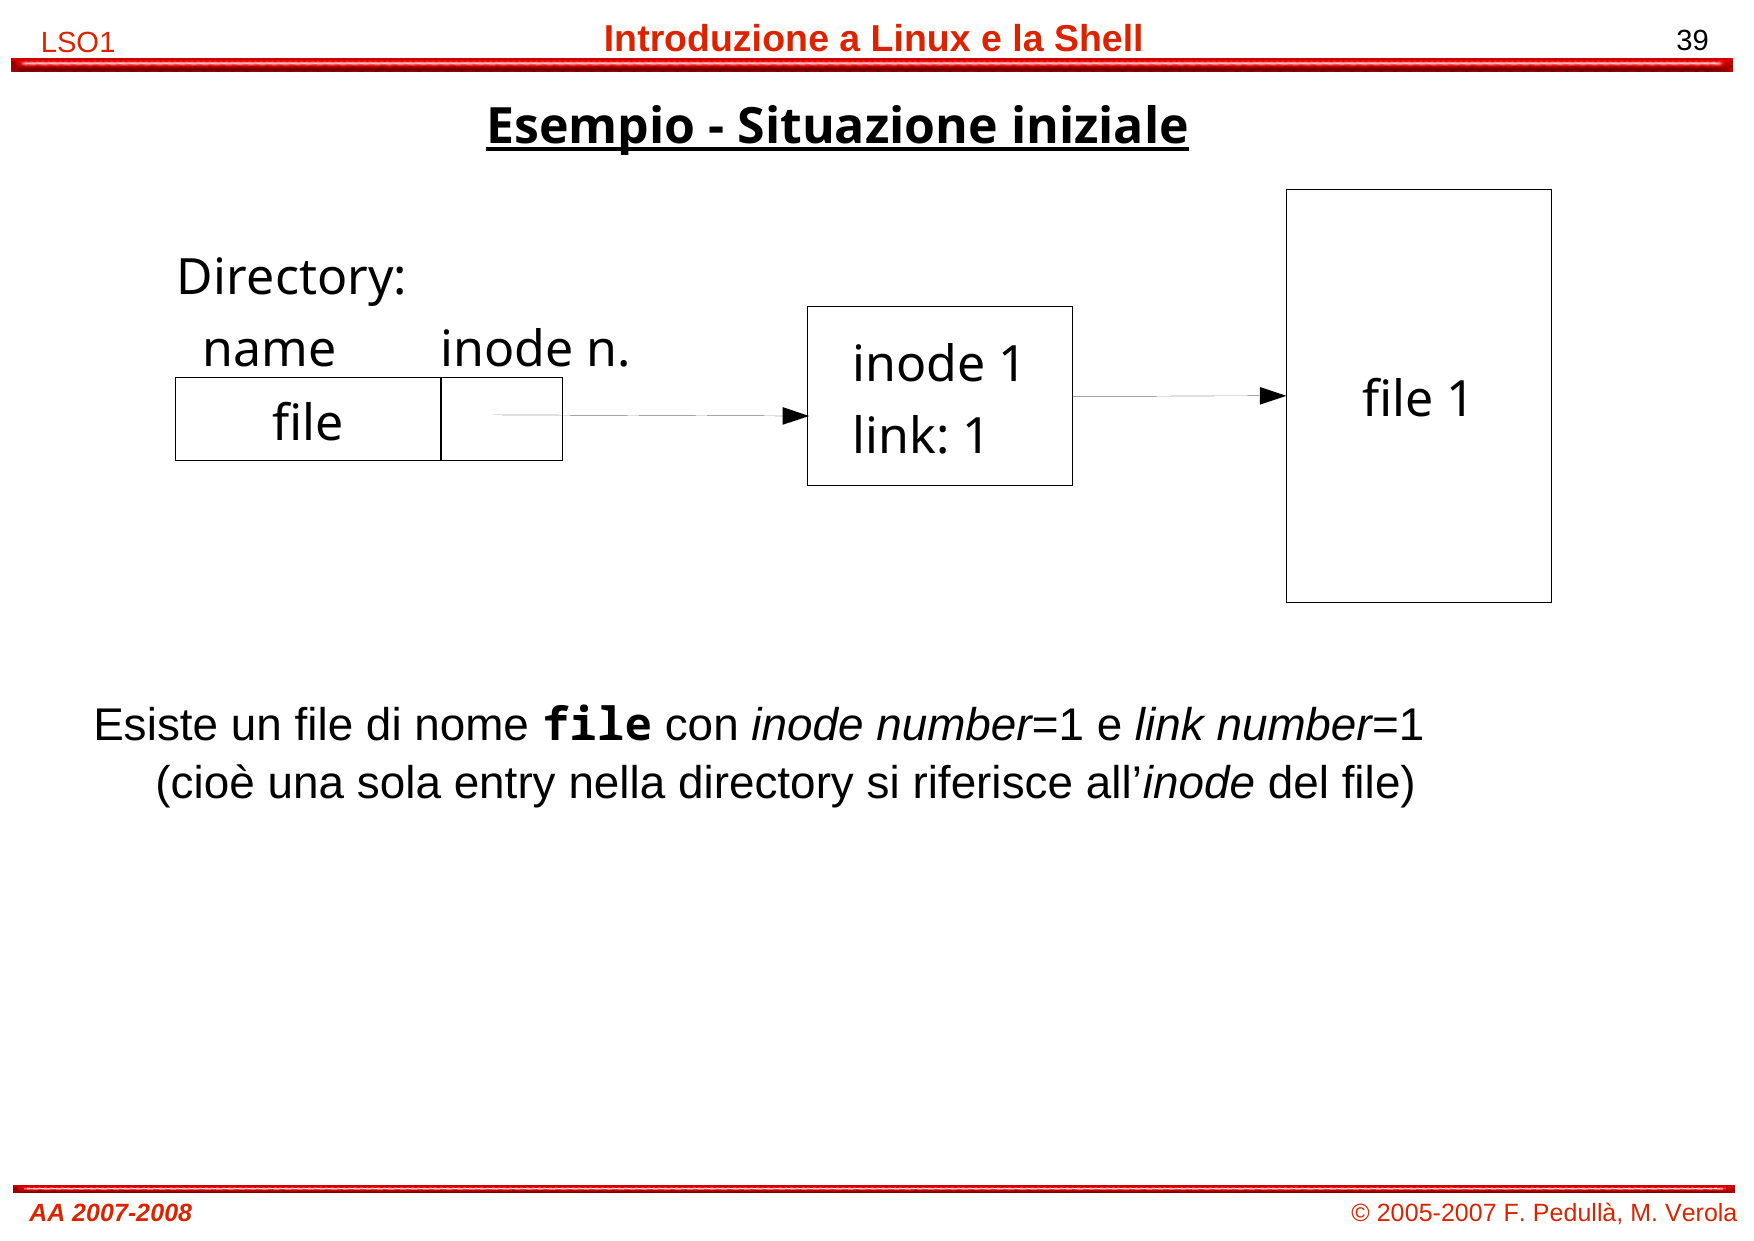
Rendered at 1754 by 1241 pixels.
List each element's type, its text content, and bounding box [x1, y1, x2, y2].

text_box file [175, 377, 441, 461]
picture [11, 58, 1733, 72]
title Esempio - Situazione iniziale [486, 78, 1267, 174]
list Esiste un file di nome file con inode number=1 e link number=1 (cioè una sola entry nella directory si riferisce all’inode del file) [93, 691, 1647, 874]
text_box Directory: name inode n. [176, 237, 692, 393]
text_box file 1 [1286, 189, 1552, 603]
picture [13, 1185, 1735, 1193]
text_box inode 1 link: 1 [807, 306, 1073, 486]
